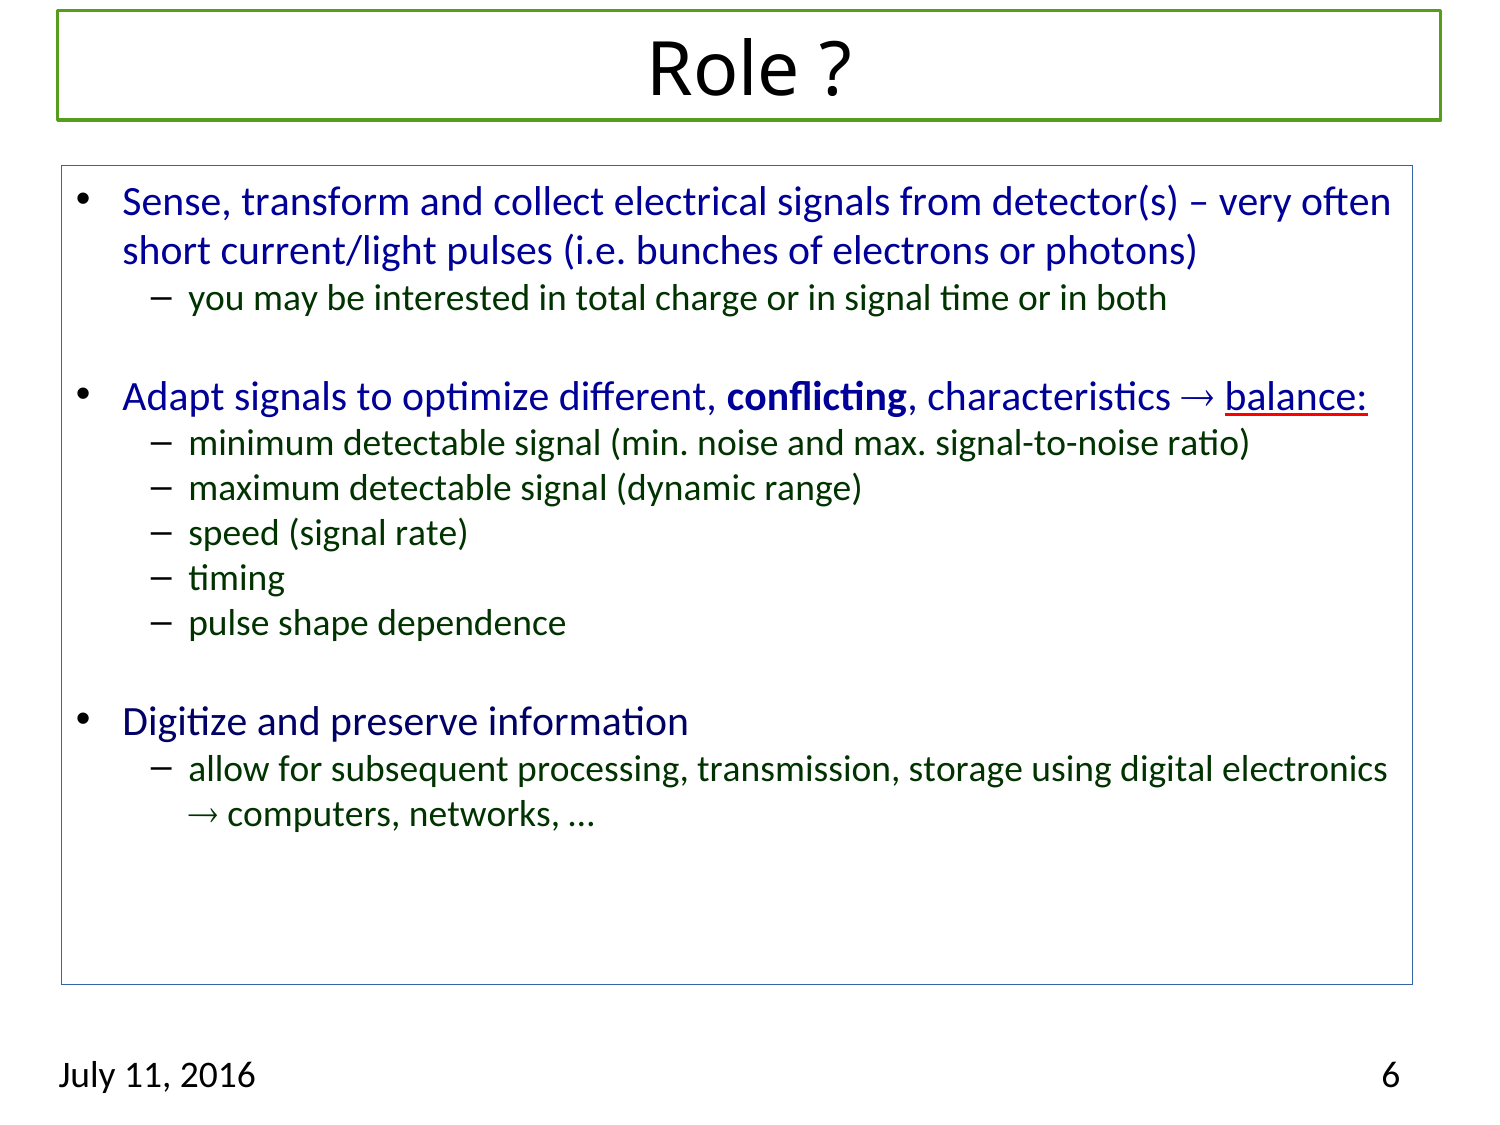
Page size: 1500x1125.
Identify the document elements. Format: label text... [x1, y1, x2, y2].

title Role ? [57, 10, 1441, 121]
text_box Sense, transform and collect electrical signals from detector(s) – very often short current/light pulses (i.e. bunches of electrons or photons) you may be interested in total charge or in signal time or in both Adapt signals to optimize different, conflicting, characteristics  balance: minimum detectable signal (min. noise and max. signal-to-noise ratio) maximum detectable signal (dynamic range) speed (signal rate) timing pulse shape dependence Digitize and preserve information allow for subsequent processing, transmission, storage using digital electronics  computers, networks, … [61, 165, 1413, 985]
